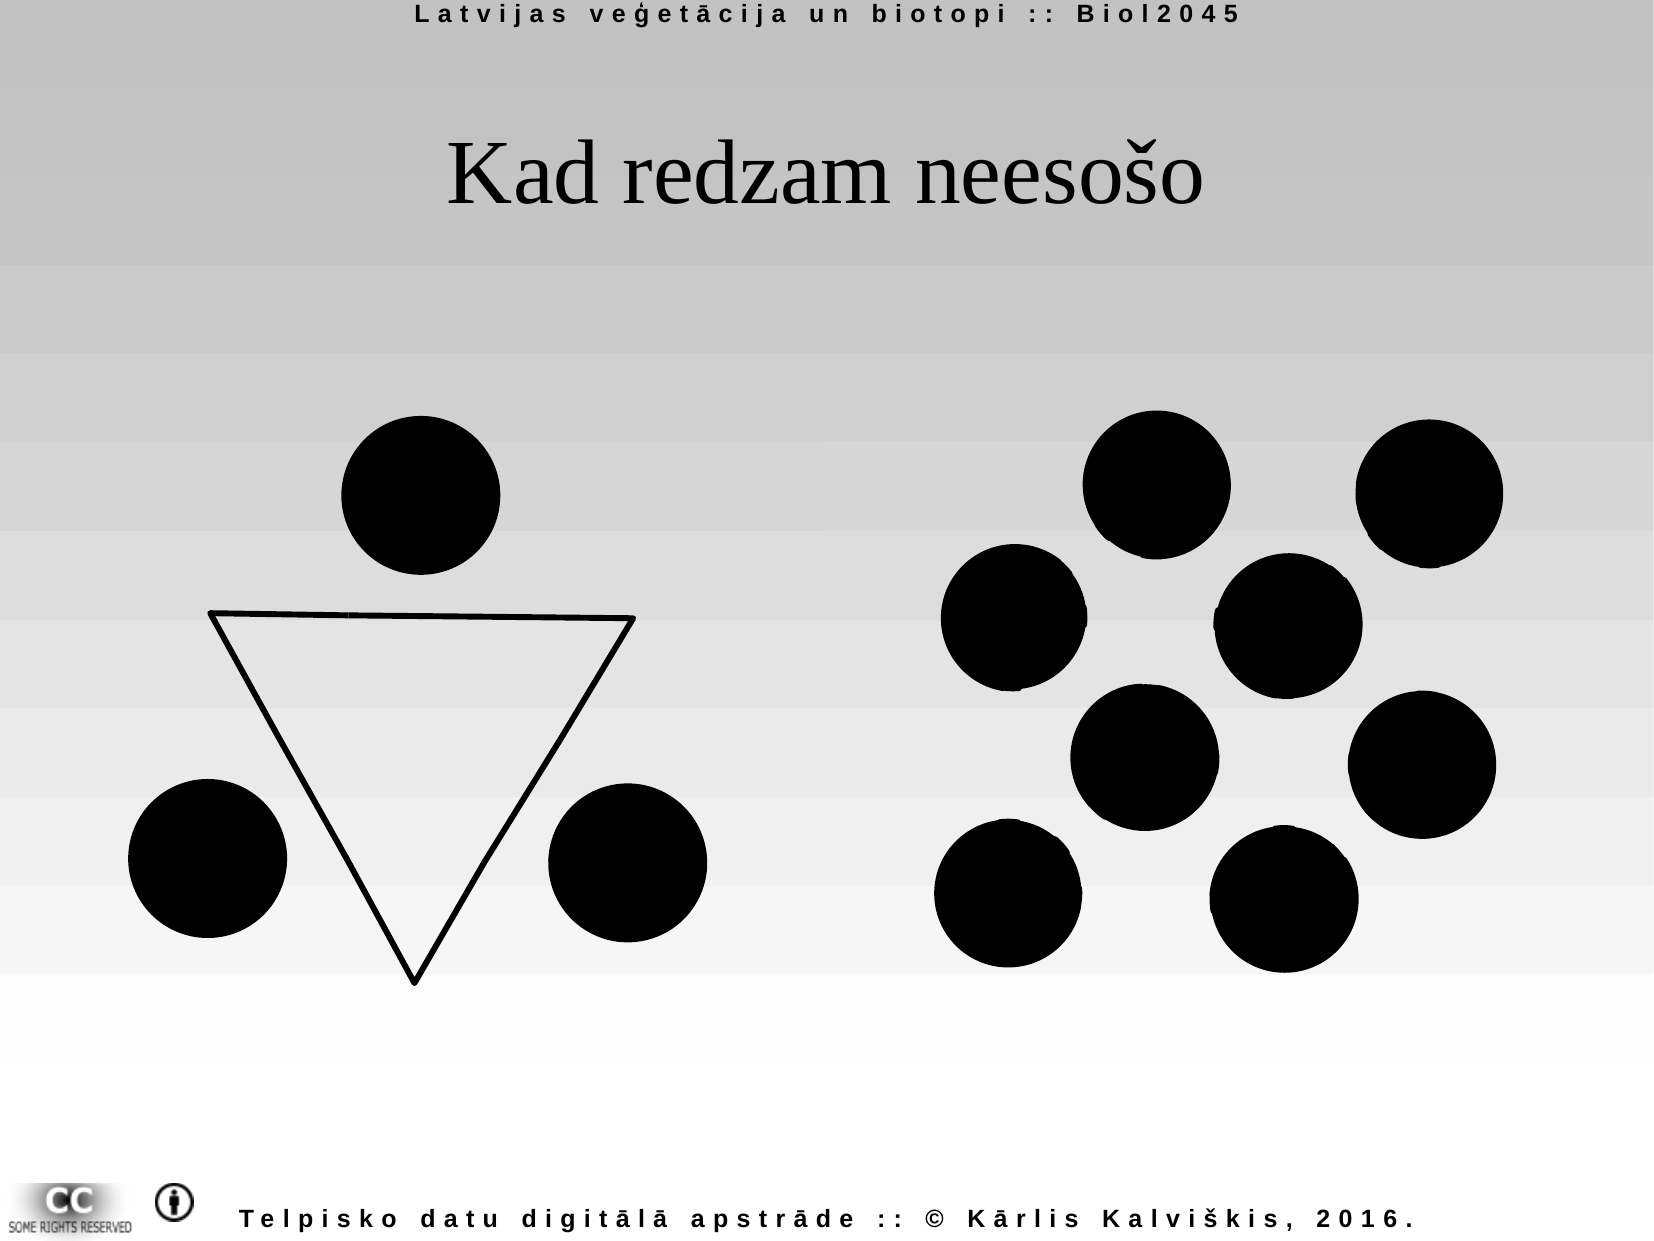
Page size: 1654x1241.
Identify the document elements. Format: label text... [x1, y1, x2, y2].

title Kad redzam neesošo [29, 49, 1625, 296]
text_box [1073, 686, 1217, 829]
picture [0, 0, 1654, 1241]
text_box [344, 418, 498, 572]
text_box [131, 781, 285, 936]
text_box [943, 547, 1085, 689]
text_box [1212, 828, 1356, 970]
text_box [1085, 413, 1228, 557]
text_box [937, 821, 1080, 965]
text_box [1358, 422, 1501, 566]
text_box [551, 786, 705, 940]
text_box [1216, 556, 1360, 697]
text_box [1350, 693, 1494, 836]
